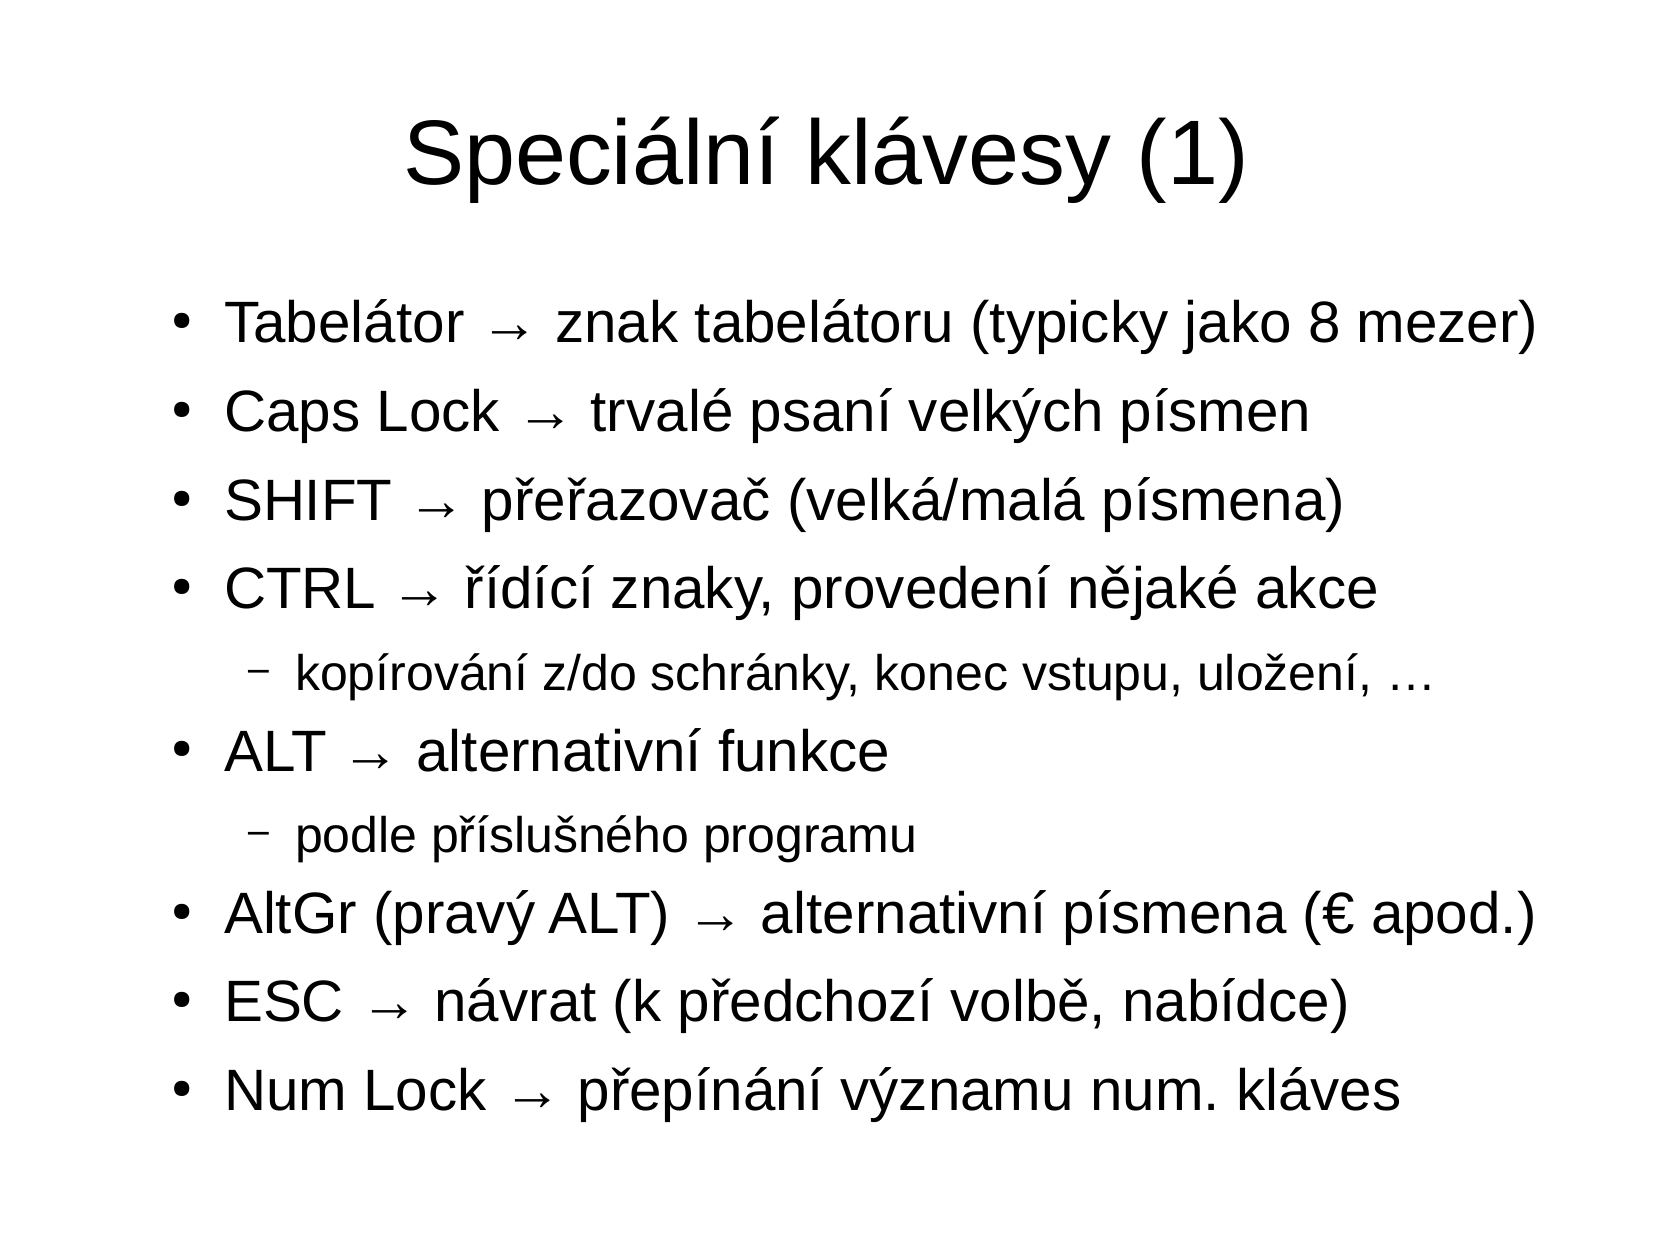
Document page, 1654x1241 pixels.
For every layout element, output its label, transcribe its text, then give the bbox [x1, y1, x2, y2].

list Tabelátor → znak tabelátoru (typicky jako 8 mezer) Caps Lock → trvalé psaní velkých písmen SHIFT → přeřazovač (velká/malá písmena) CTRL → řídící znaky, provedení nějaké akce kopírování z/do schránky, konec vstupu, uložení, … ALT → alternativní funkce podle příslušného programu AltGr (pravý ALT) → alternativní písmena (€ apod.) ESC → návrat (k předchozí volbě, nabídce) Num Lock → přepínání významu num. kláves [82, 290, 1571, 1109]
title Speciální klávesy (1) [82, 56, 1571, 250]
